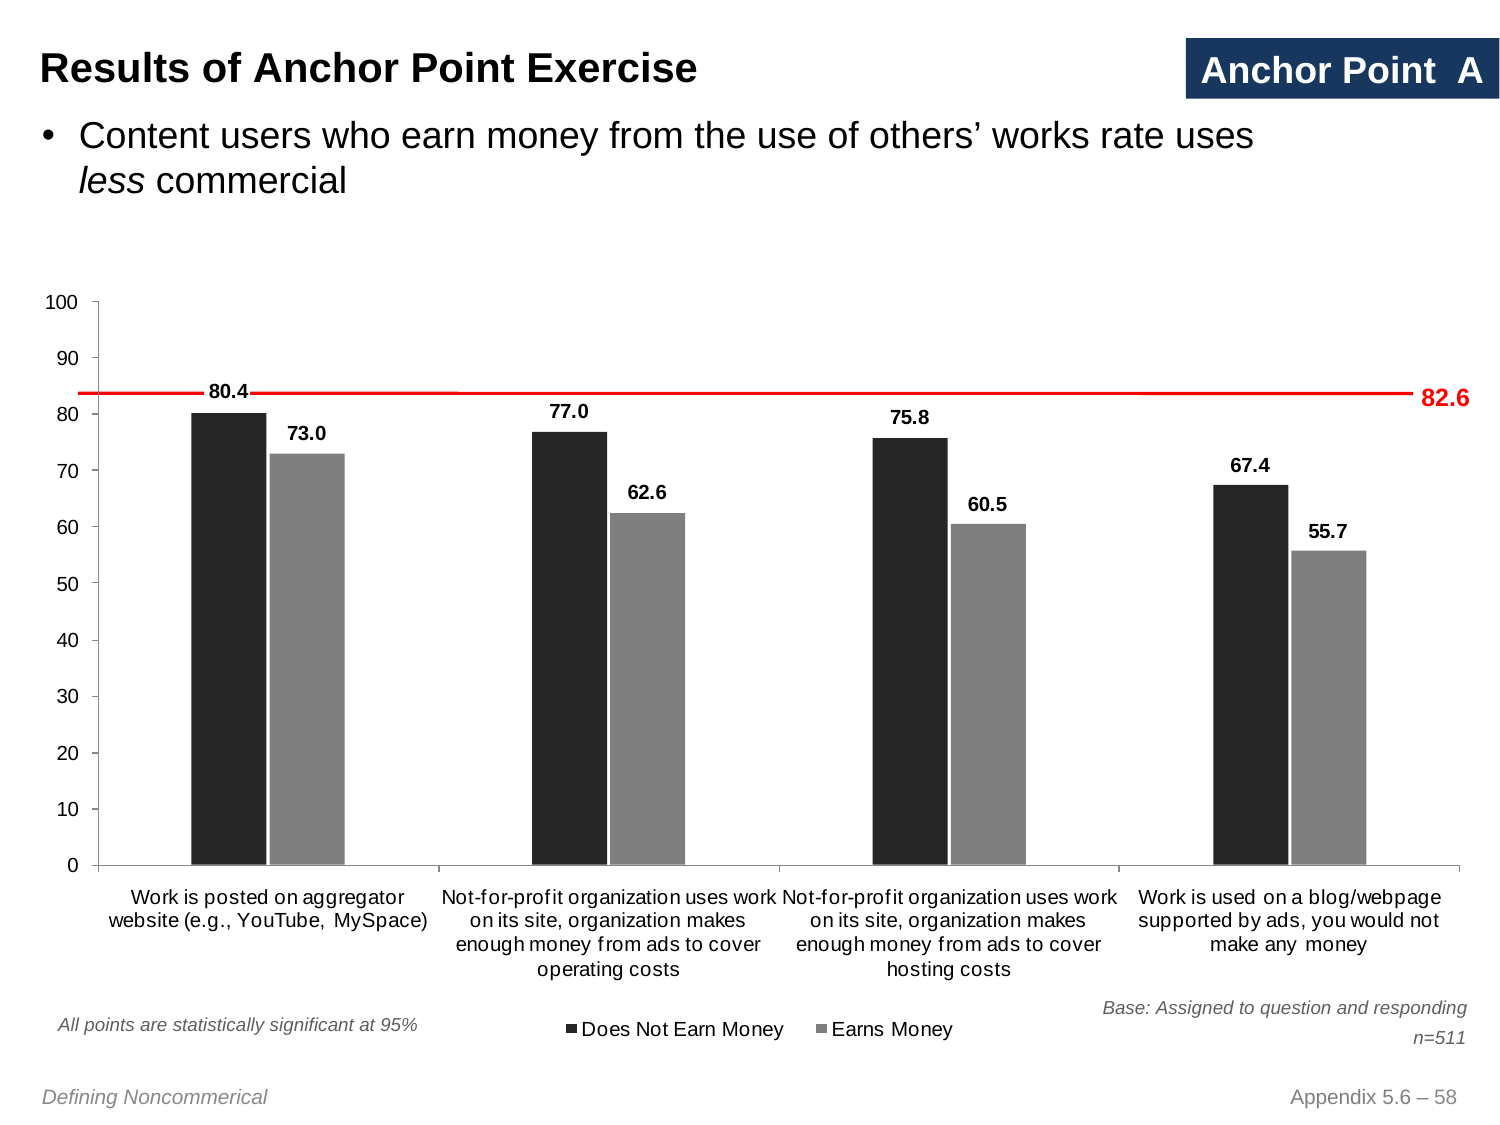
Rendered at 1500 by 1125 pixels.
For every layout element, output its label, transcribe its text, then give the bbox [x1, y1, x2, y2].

text_box Base: Assigned to question and responding [1023, 988, 1482, 1027]
text_box 82.6 [1406, 373, 1495, 420]
text_box n=511 [1166, 1027, 1482, 1056]
text_box Appendix 5.6 – <number> [1121, 1066, 1472, 1125]
text_box Results of Anchor Point Exercise [24, 27, 1288, 110]
text_box Defining Noncommerical [27, 1066, 503, 1125]
text_box Content users who earn money from the use of others’ works rate uses less commercial [27, 110, 1288, 210]
text_box Anchor Point A [1185, 38, 1500, 99]
text_box All points are statistically significant at 95% [43, 1005, 540, 1044]
picture [0, 270, 1500, 1046]
